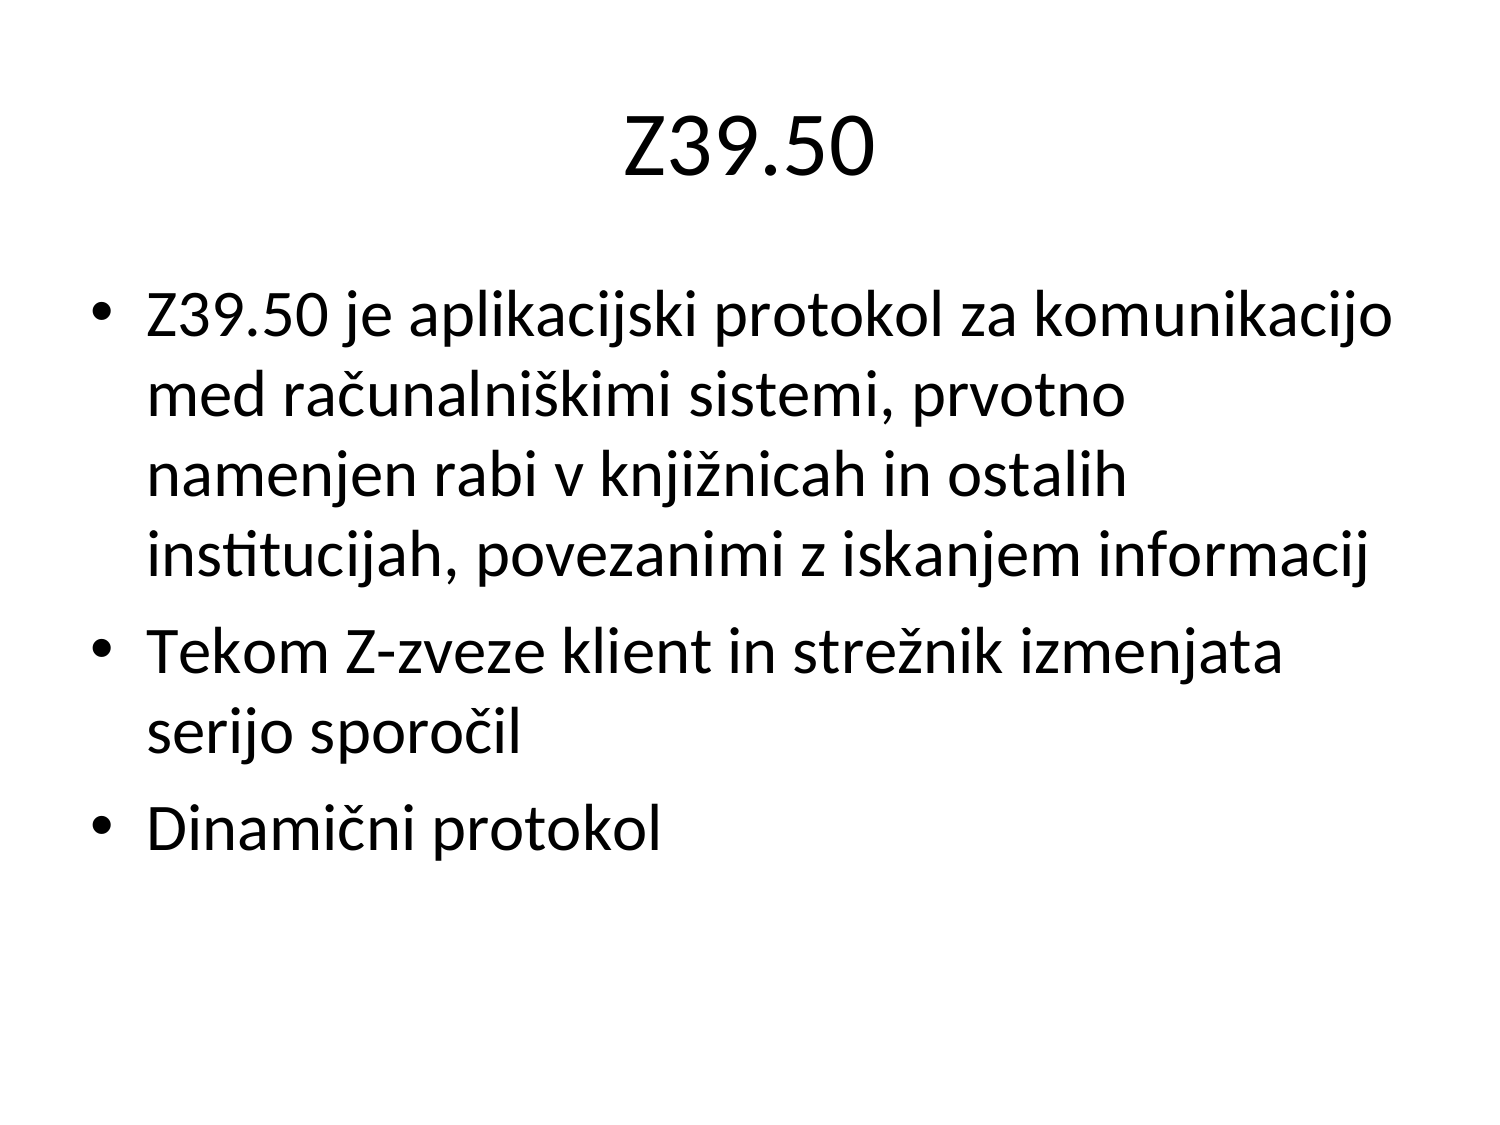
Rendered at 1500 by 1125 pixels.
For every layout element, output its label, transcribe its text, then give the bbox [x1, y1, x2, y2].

title Z39.50 [75, 45, 1426, 233]
list Z39.50 je aplikacijski protokol za komunikacijo med računalniškimi sistemi, prvotno namenjen rabi v knjižnicah in ostalih institucijah, povezanimi z iskanjem informacij Tekom Z-zveze klient in strežnik izmenjata serijo sporočil Dinamični protokol [75, 262, 1426, 1048]
